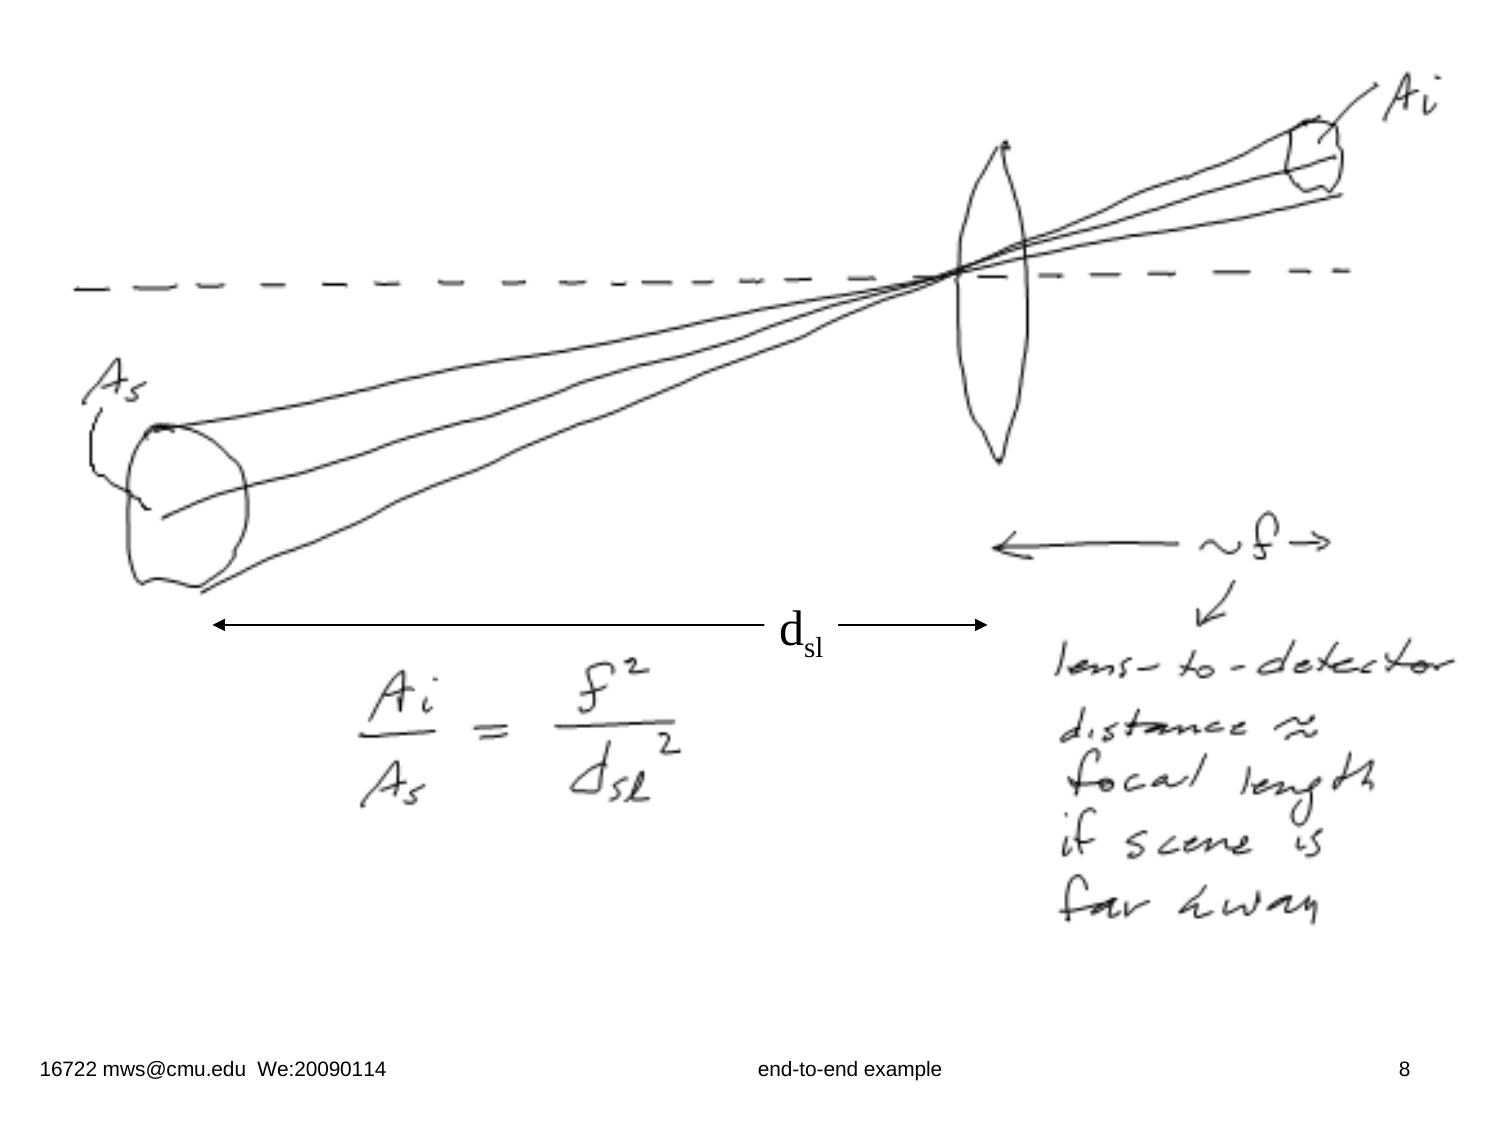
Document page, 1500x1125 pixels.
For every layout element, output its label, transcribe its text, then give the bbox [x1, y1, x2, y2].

picture [62, 62, 1463, 932]
text_box dsl [764, 587, 839, 672]
